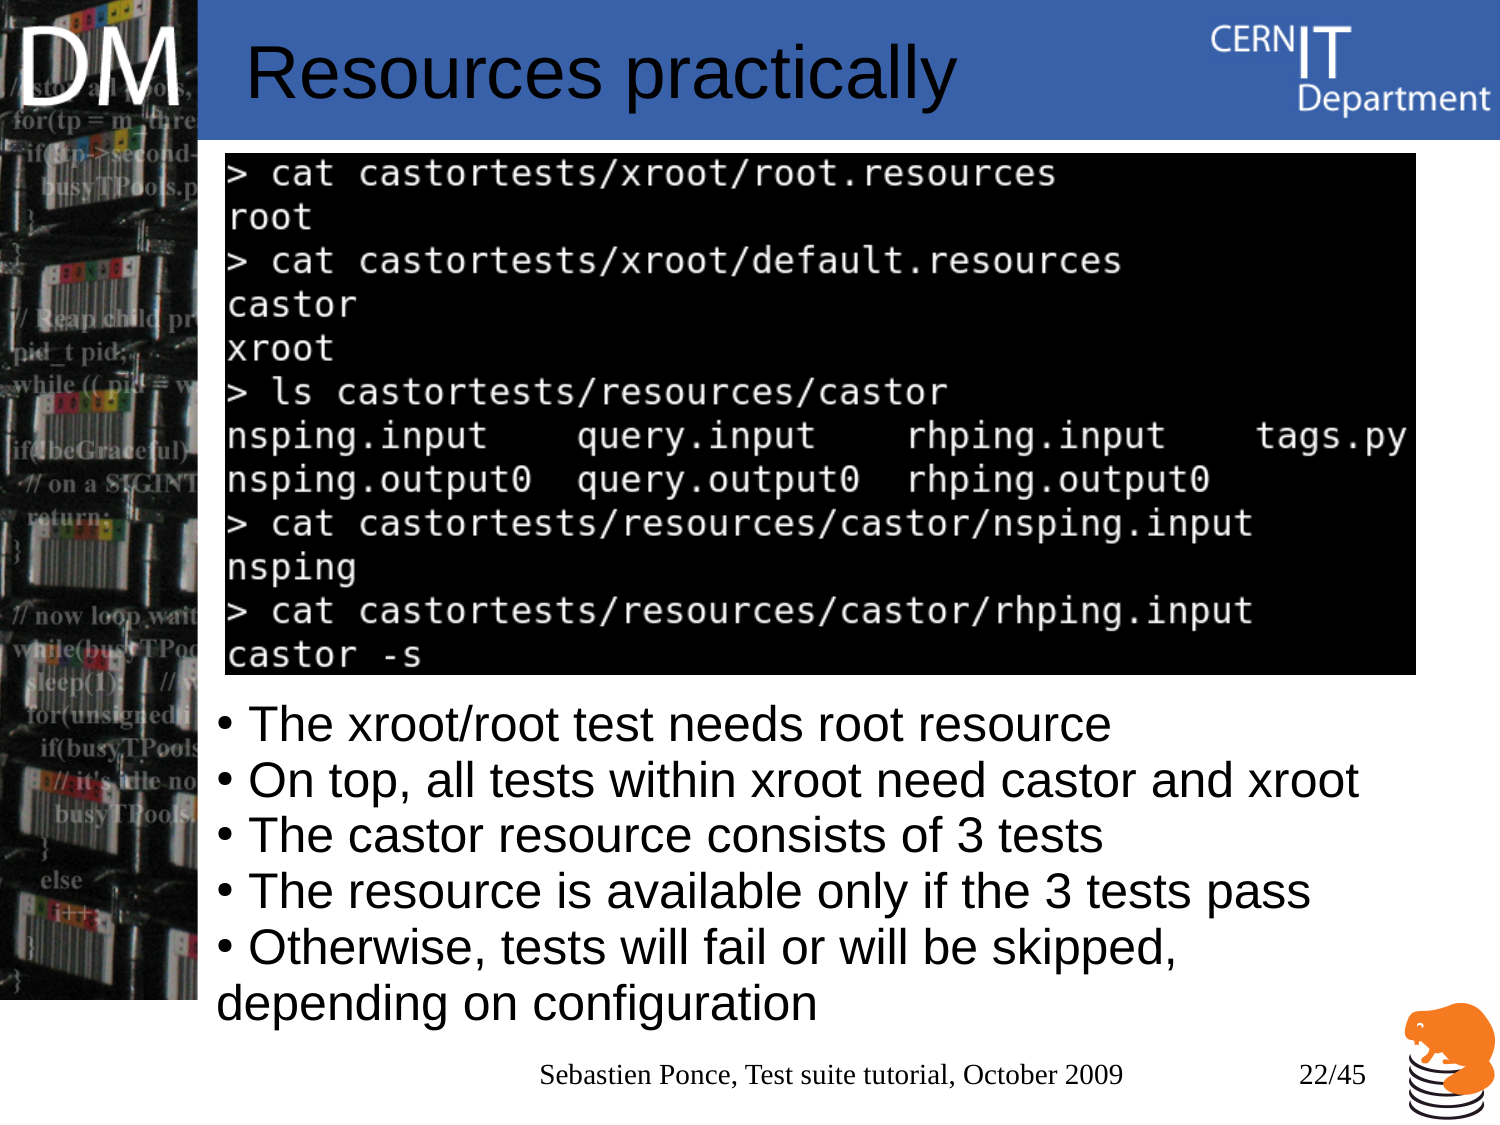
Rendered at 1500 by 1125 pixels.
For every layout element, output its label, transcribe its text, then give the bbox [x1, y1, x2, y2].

title Resources practically [230, 0, 1181, 138]
picture [1404, 1003, 1495, 1120]
picture [198, 0, 1500, 140]
text_box The xroot/root test needs root resource On top, all tests within xroot need castor and xroot The castor resource consists of 3 tests The resource is available only if the 3 tests pass Otherwise, tests will fail or will be skipped, depending on configuration [201, 688, 1439, 1039]
picture [225, 153, 1416, 676]
